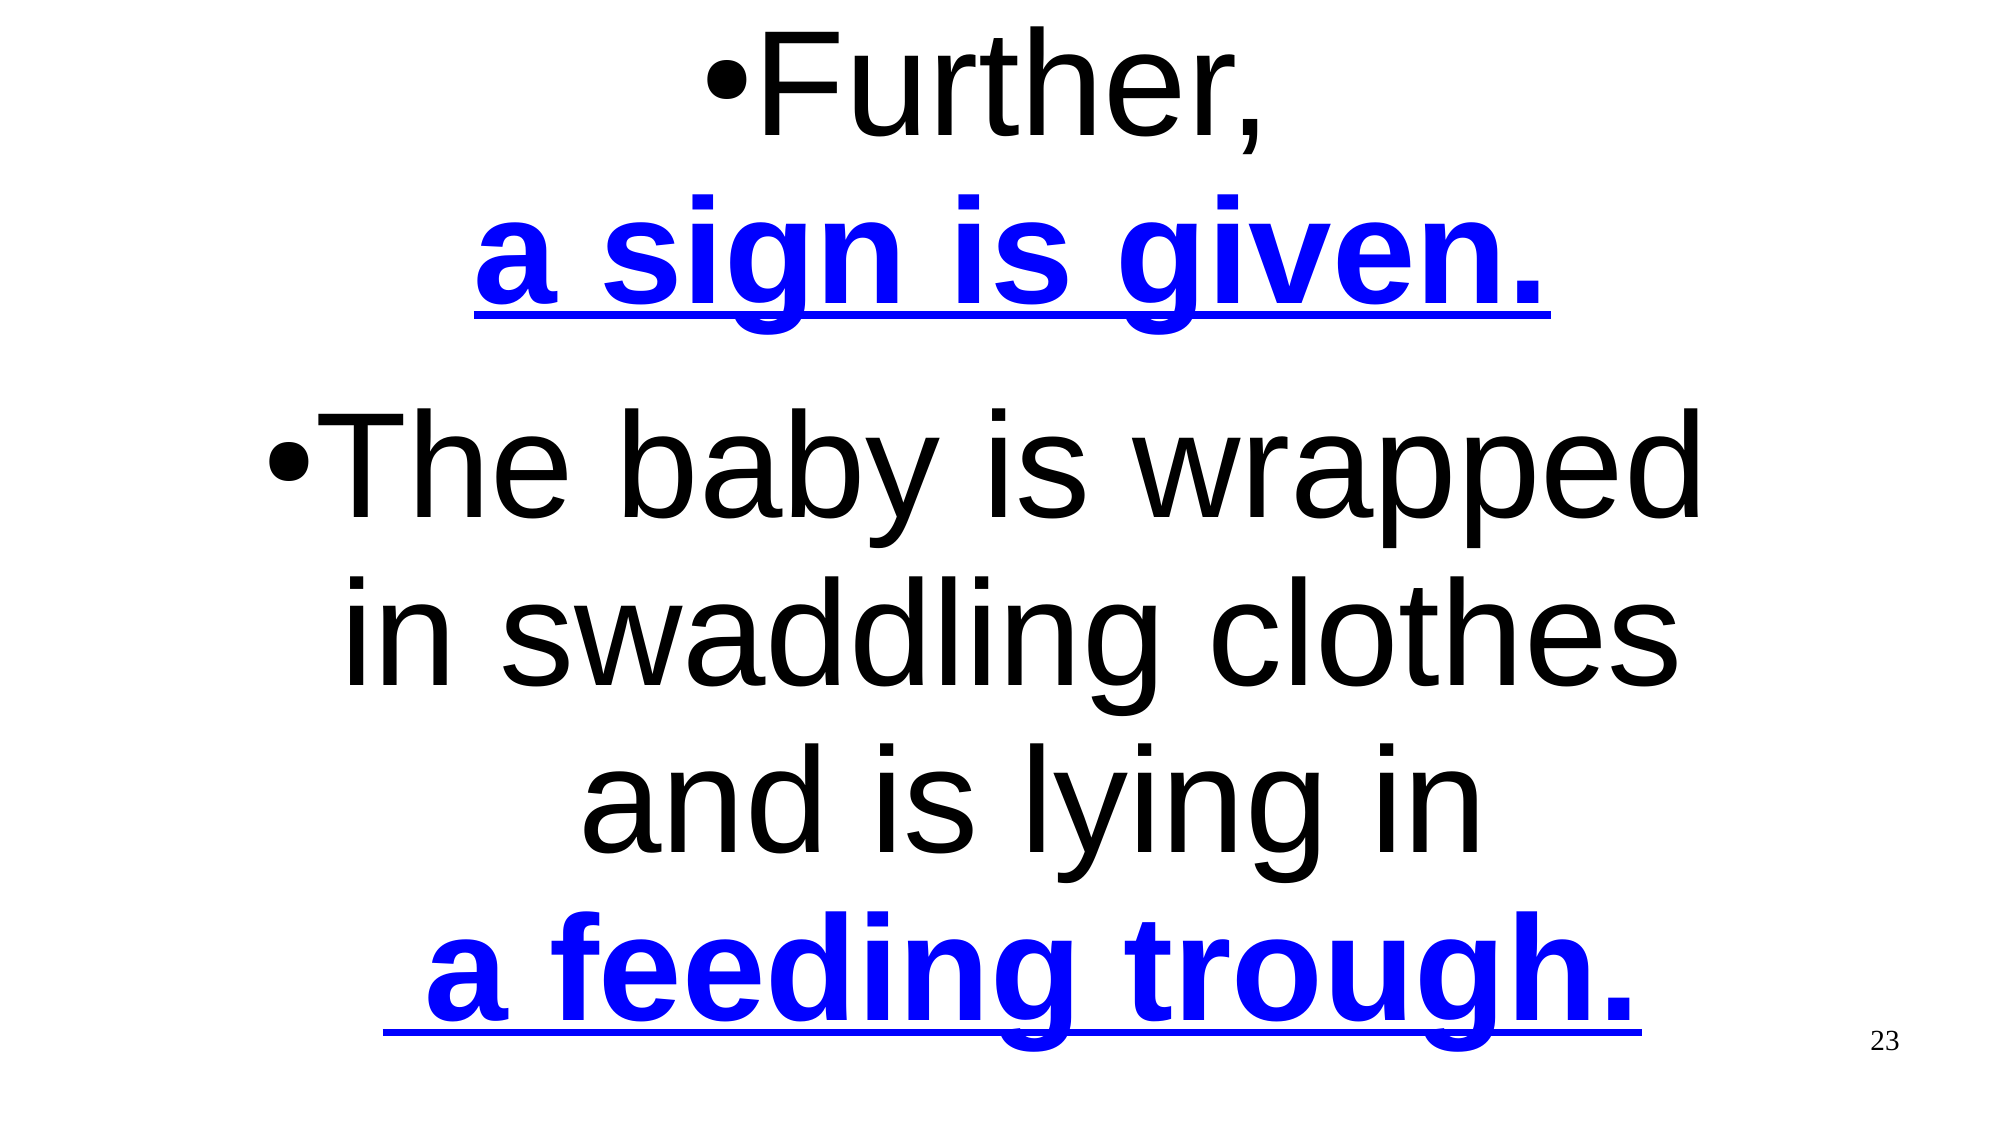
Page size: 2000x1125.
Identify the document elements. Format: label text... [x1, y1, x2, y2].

list Further, a sign is given. The baby is wrapped in swaddling clothes and is lying in a feeding trough. [0, 0, 1996, 1123]
